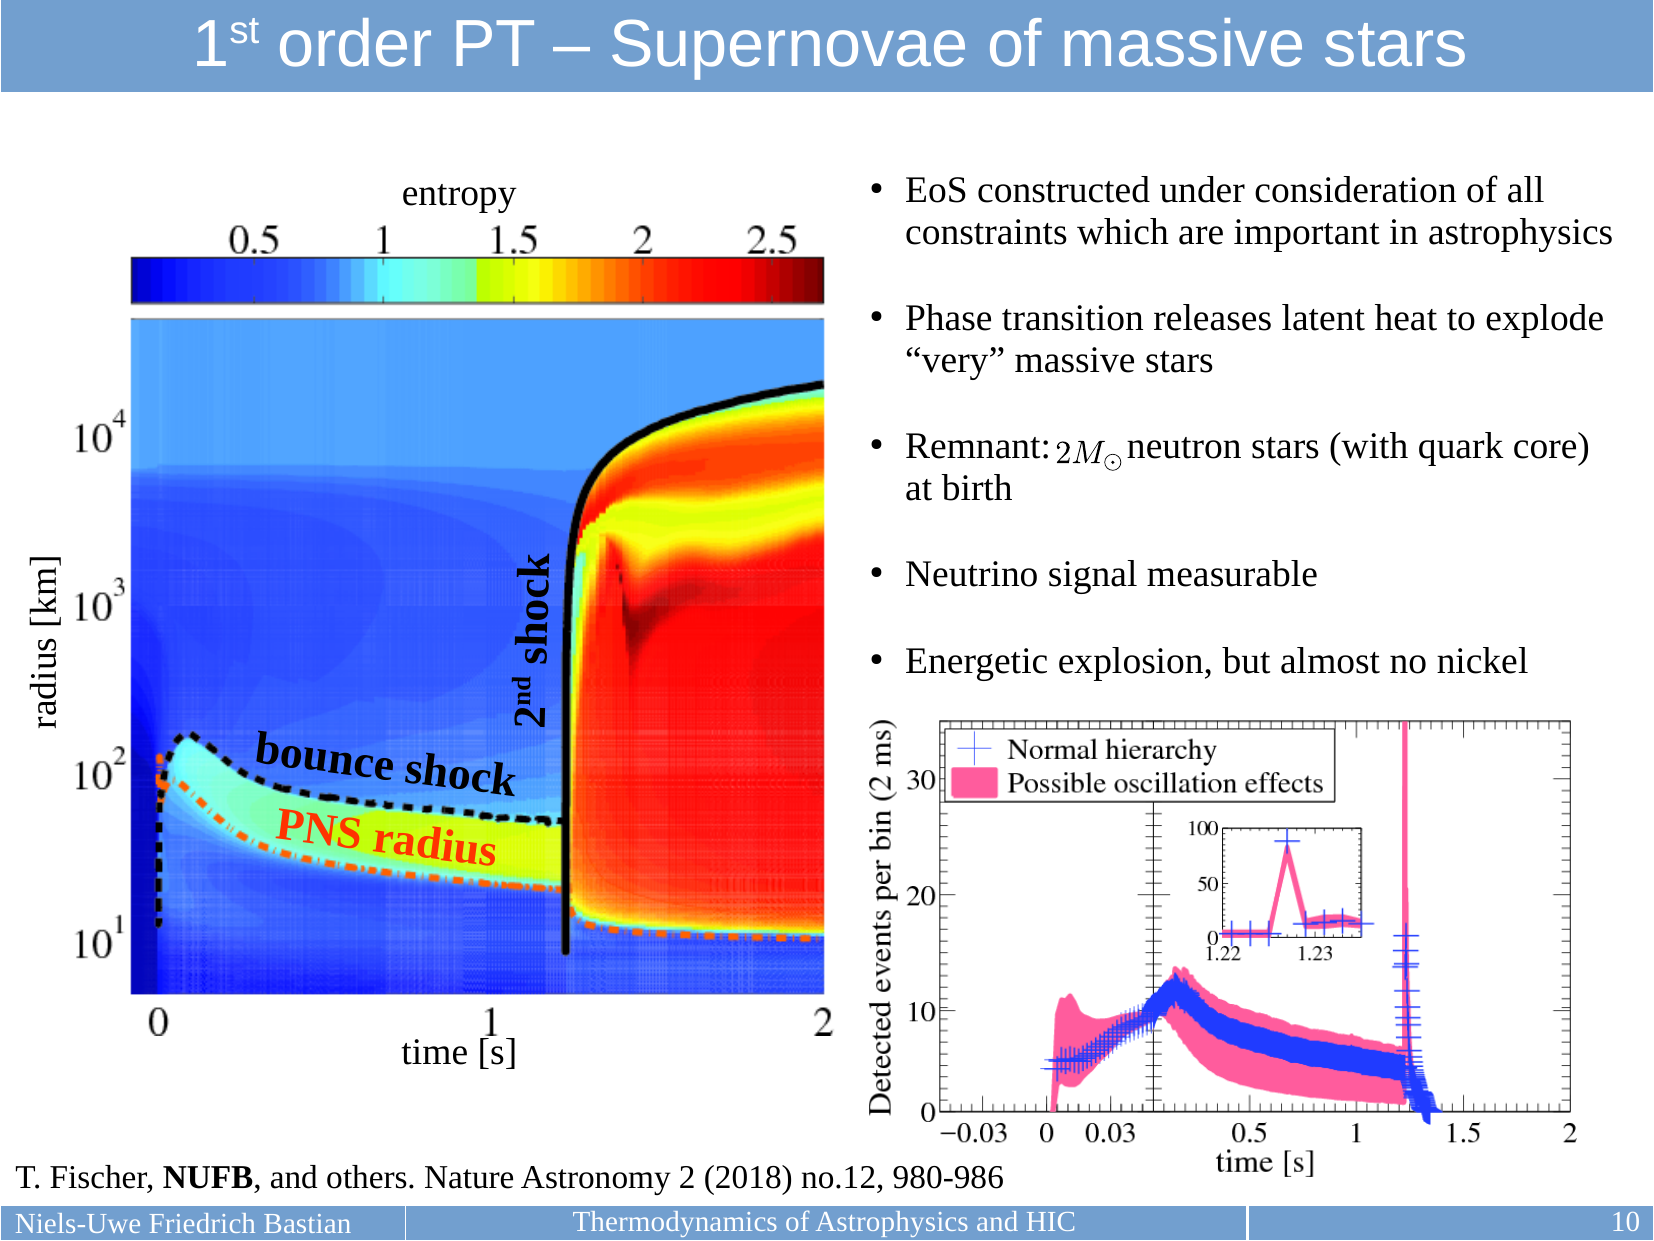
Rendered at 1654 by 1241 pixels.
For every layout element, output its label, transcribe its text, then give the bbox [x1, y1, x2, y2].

text_box PNS radius [256, 789, 555, 902]
text_box bounce shock [235, 713, 581, 833]
text_box 2nd shock [496, 505, 581, 745]
text_box radius [km] [15, 508, 81, 745]
text_box EoS constructed under consideration of all constraints which are important in astrophysics Phase transition releases latent heat to explode “very” massive stars Remnant: neutron stars (with quark core) at birth Neutrino signal measurable Energetic explosion, but almost no nickel [855, 161, 1636, 689]
text_box entropy [387, 164, 554, 230]
title 1st order PT – Supernovae of massive stars [86, 4, 1576, 83]
text_box time [s] [386, 1024, 555, 1090]
picture [70, 211, 841, 1036]
text_box [1055, 440, 1123, 471]
picture [858, 703, 1582, 1183]
text_box T. Fischer, NUFB, and others. Nature Astronomy 2 (2018) no.12, 980-986 [0, 1151, 1021, 1204]
